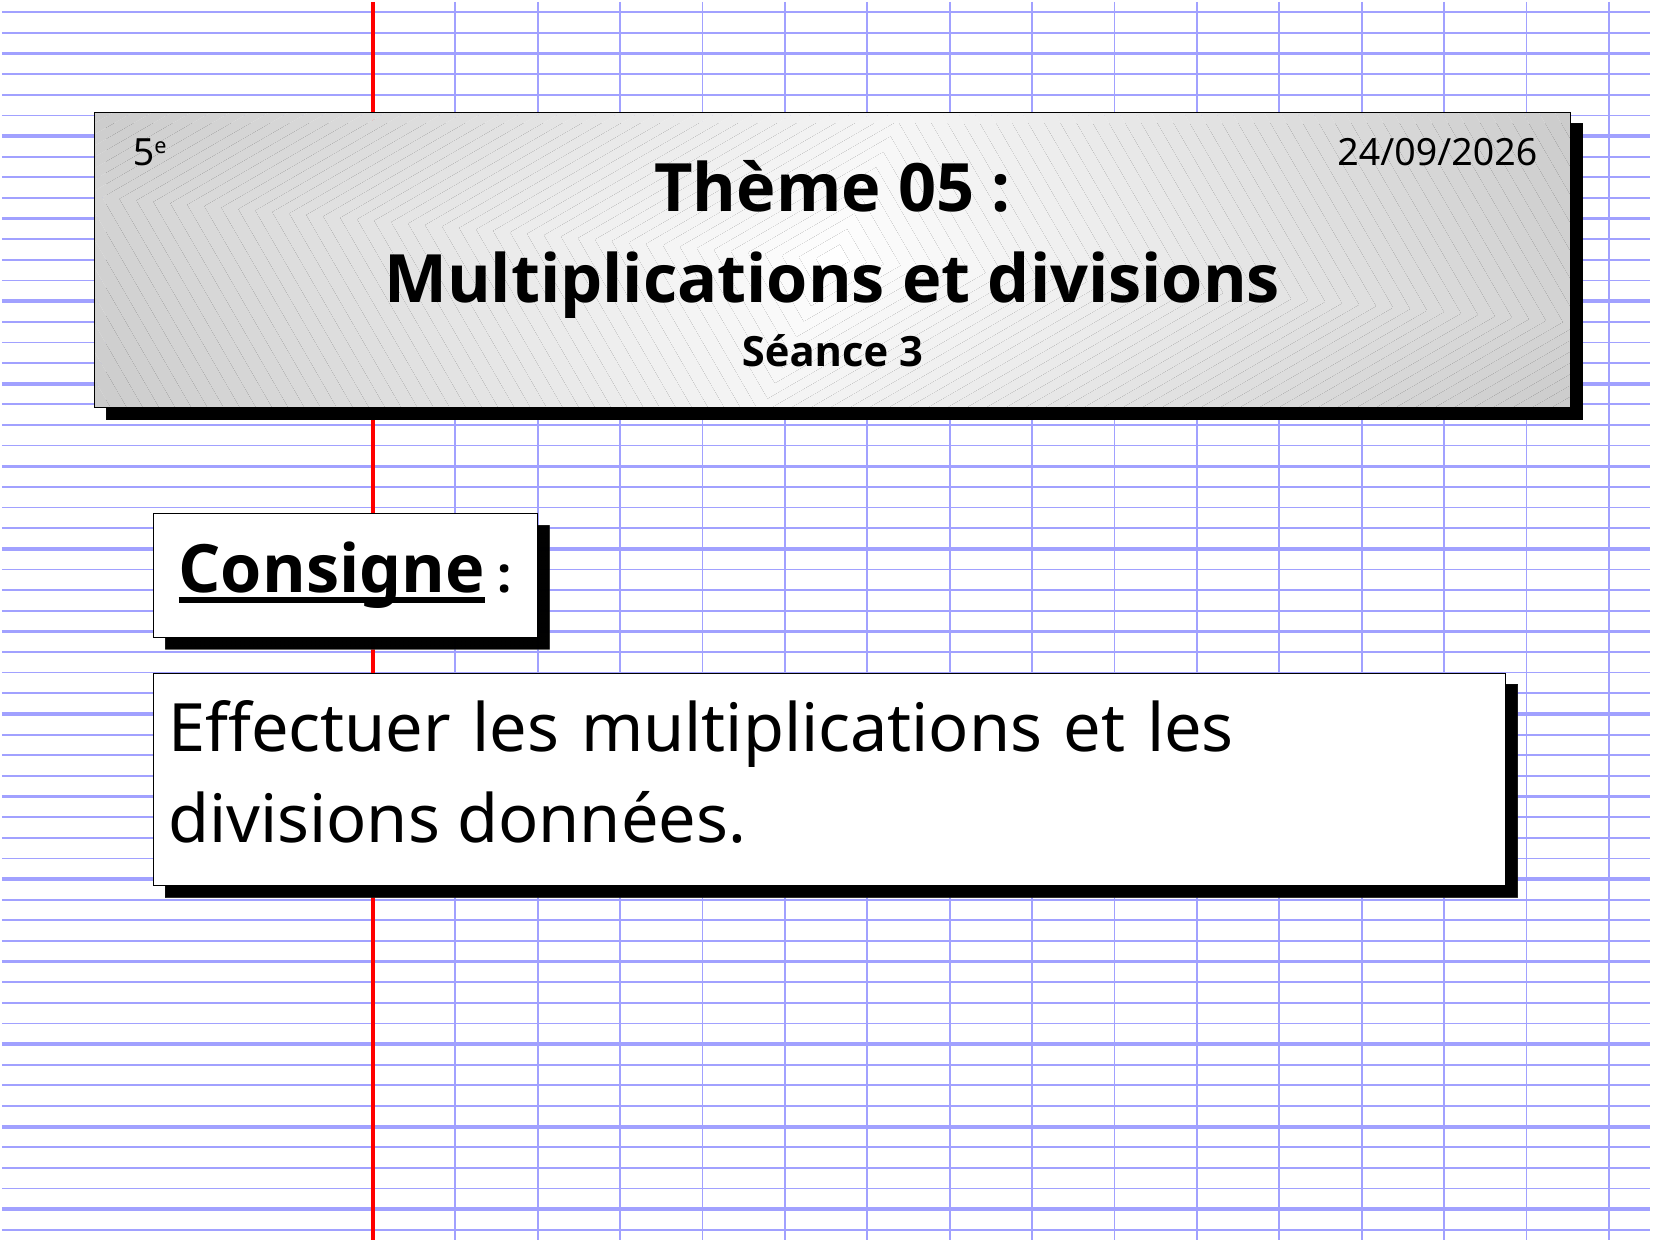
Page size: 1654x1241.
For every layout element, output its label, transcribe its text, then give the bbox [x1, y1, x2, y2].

text_box 5e [118, 118, 207, 186]
text_box Consigne : [153, 513, 538, 638]
picture [0, 0, 1654, 1241]
text_box Effectuer les multiplications et les divisions données. [153, 673, 1506, 886]
text_box Thème 05 : Multiplications et divisions Séance 3 [94, 112, 1571, 408]
text_box 13/01/2013 [1322, 118, 1560, 186]
